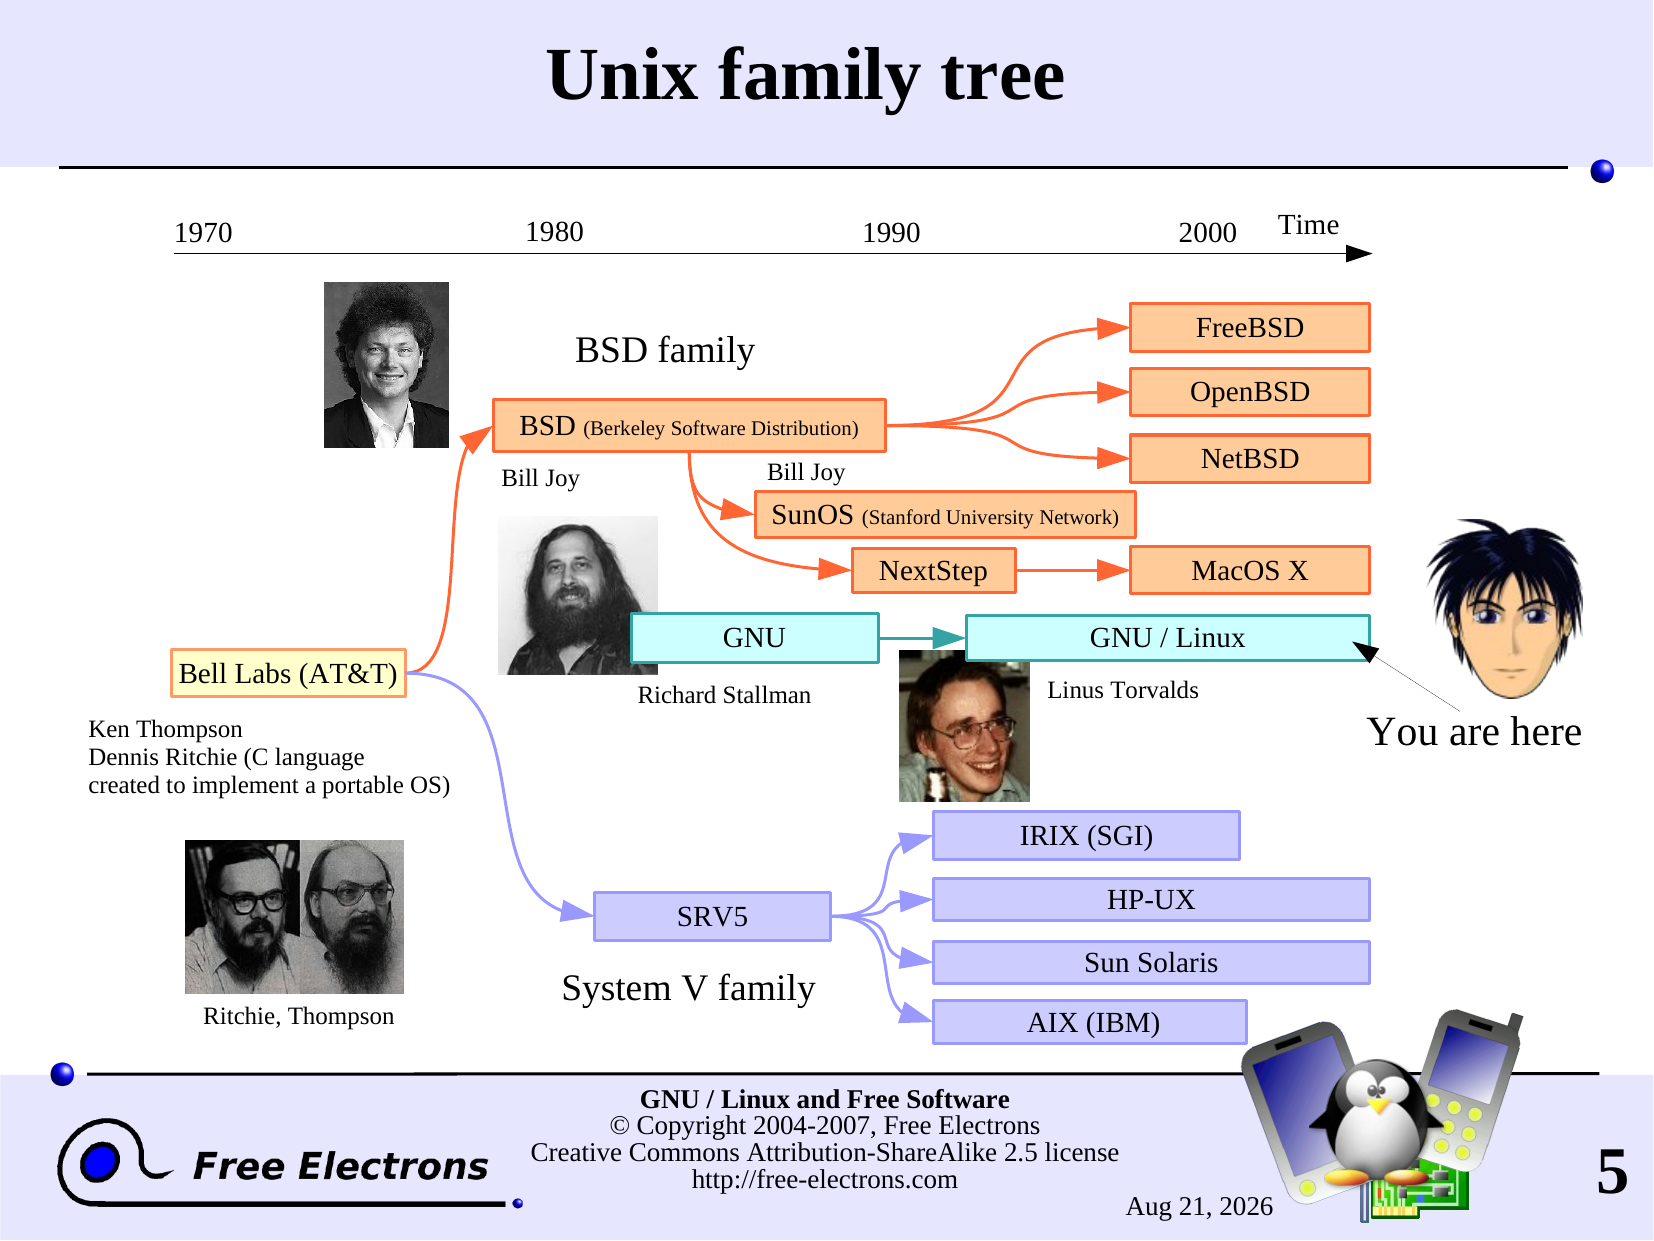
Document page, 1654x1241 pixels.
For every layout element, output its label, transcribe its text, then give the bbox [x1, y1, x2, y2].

text_box Bell Labs (AT&T) [171, 649, 406, 697]
text_box IRIX (SGI) [933, 811, 1240, 860]
text_box 1990 [862, 216, 922, 258]
text_box 1970 [174, 216, 234, 258]
text_box NextStep [852, 548, 1016, 593]
picture [498, 516, 658, 675]
text_box GNU / Linux [966, 615, 1370, 661]
text_box BSD (Berkeley Software Distribution) [493, 399, 886, 452]
text_box SRV5 [594, 892, 831, 941]
text_box NetBSD [1130, 435, 1370, 483]
text_box Sun Solaris [933, 941, 1370, 984]
text_box Time [1278, 208, 1340, 250]
text_box OpenBSD [1130, 368, 1370, 416]
text_box Ken Thompson Dennis Ritchie (C language created to implement a portable OS) [88, 715, 452, 821]
text_box Ritchie, Thompson [203, 1002, 401, 1042]
text_box 2000 [1178, 216, 1238, 258]
text_box SunOS (Stanford University Network) [755, 491, 1136, 538]
picture [50, 1107, 527, 1216]
title Unix family tree [60, 12, 1551, 138]
text_box FreeBSD [1130, 303, 1370, 352]
text_box 1980 [525, 215, 585, 256]
text_box Richard Stallman [637, 681, 813, 717]
picture [1225, 983, 1538, 1241]
picture [1426, 519, 1583, 699]
text_box BSD family [575, 329, 756, 382]
text_box GNU [631, 613, 879, 663]
picture [899, 650, 1030, 802]
text_box You are here [1366, 708, 1584, 767]
text_box HP-UX [933, 878, 1370, 921]
text_box MacOS X [1130, 546, 1370, 594]
picture [185, 840, 404, 994]
text_box System V family [561, 967, 817, 1020]
text_box AIX (IBM) [933, 1000, 1247, 1044]
text_box Bill Joy [767, 458, 847, 494]
picture [1426, 691, 1439, 699]
text_box Bill Joy [501, 464, 581, 500]
text_box Linus Torvalds [1047, 676, 1200, 712]
picture [324, 282, 449, 448]
